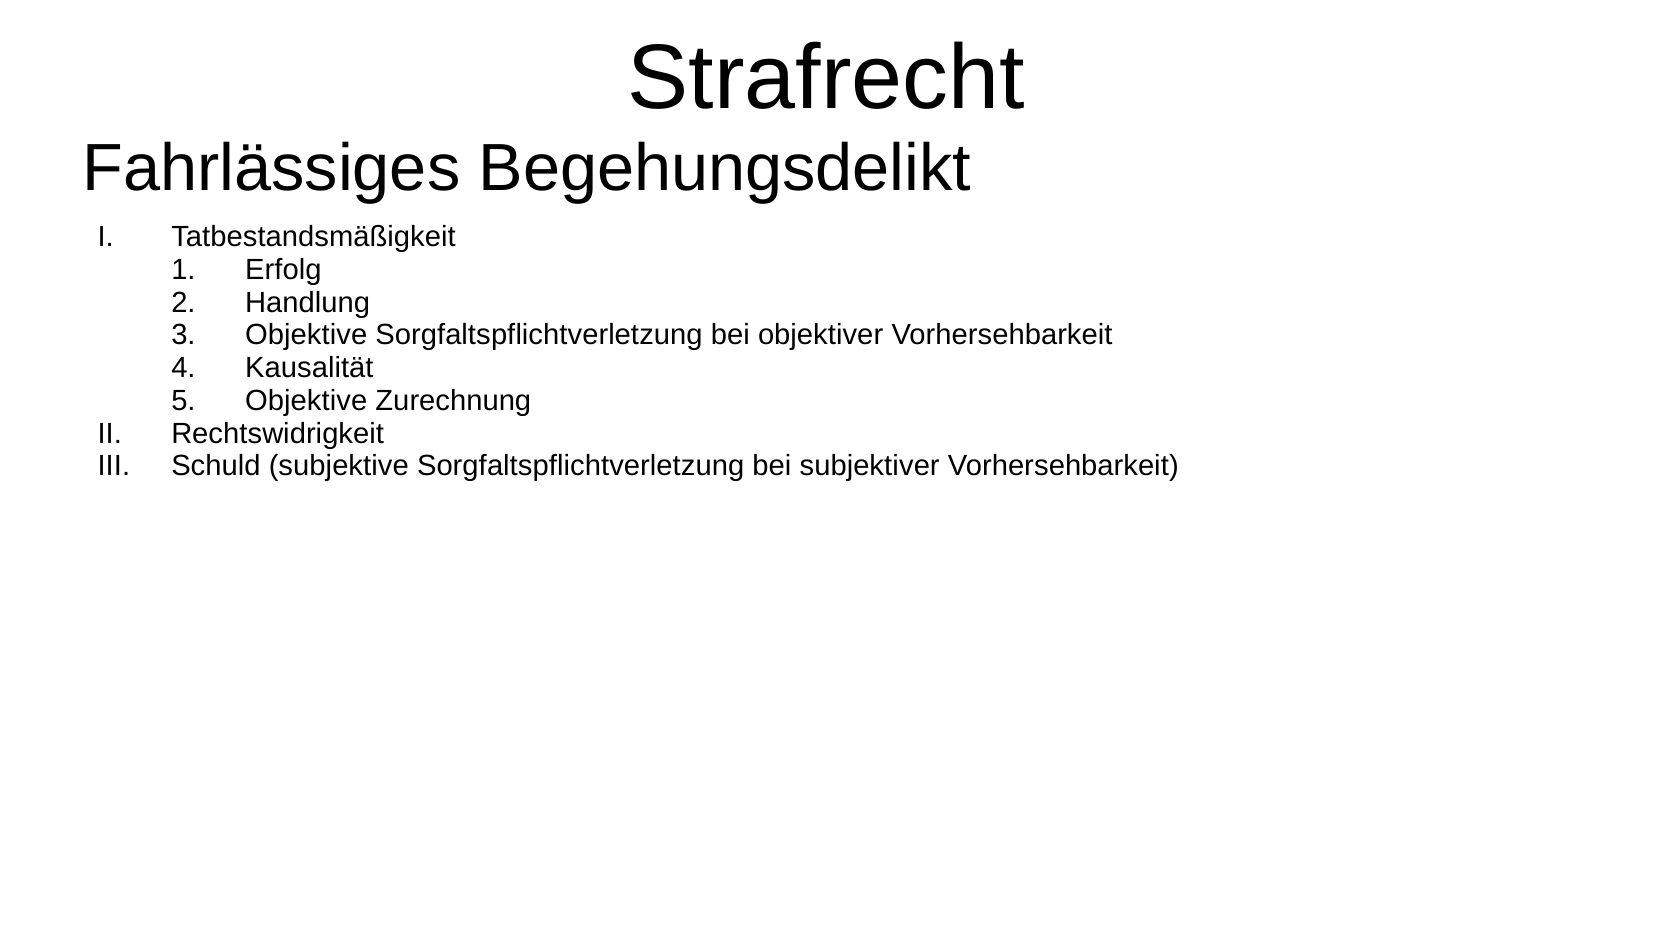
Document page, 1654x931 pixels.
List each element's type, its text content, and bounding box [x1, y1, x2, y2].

list Fahrlässiges Begehungsdelikt [82, 129, 1571, 213]
text_box I. Tatbestandsmäßigkeit 1. Erfolg 2. Handlung 3. Objektive Sorgfaltspflichtverletzung bei objektiver Vorhersehbarkeit 4. Kausalität 5. Objektive Zurechnung II. Rechtswidrigkeit III. Schuld (subjektive Sorgfaltspflichtverletzung bei subjektiver Vorhersehbarkeit) [82, 213, 1571, 839]
title Strafrecht [82, 23, 1571, 129]
